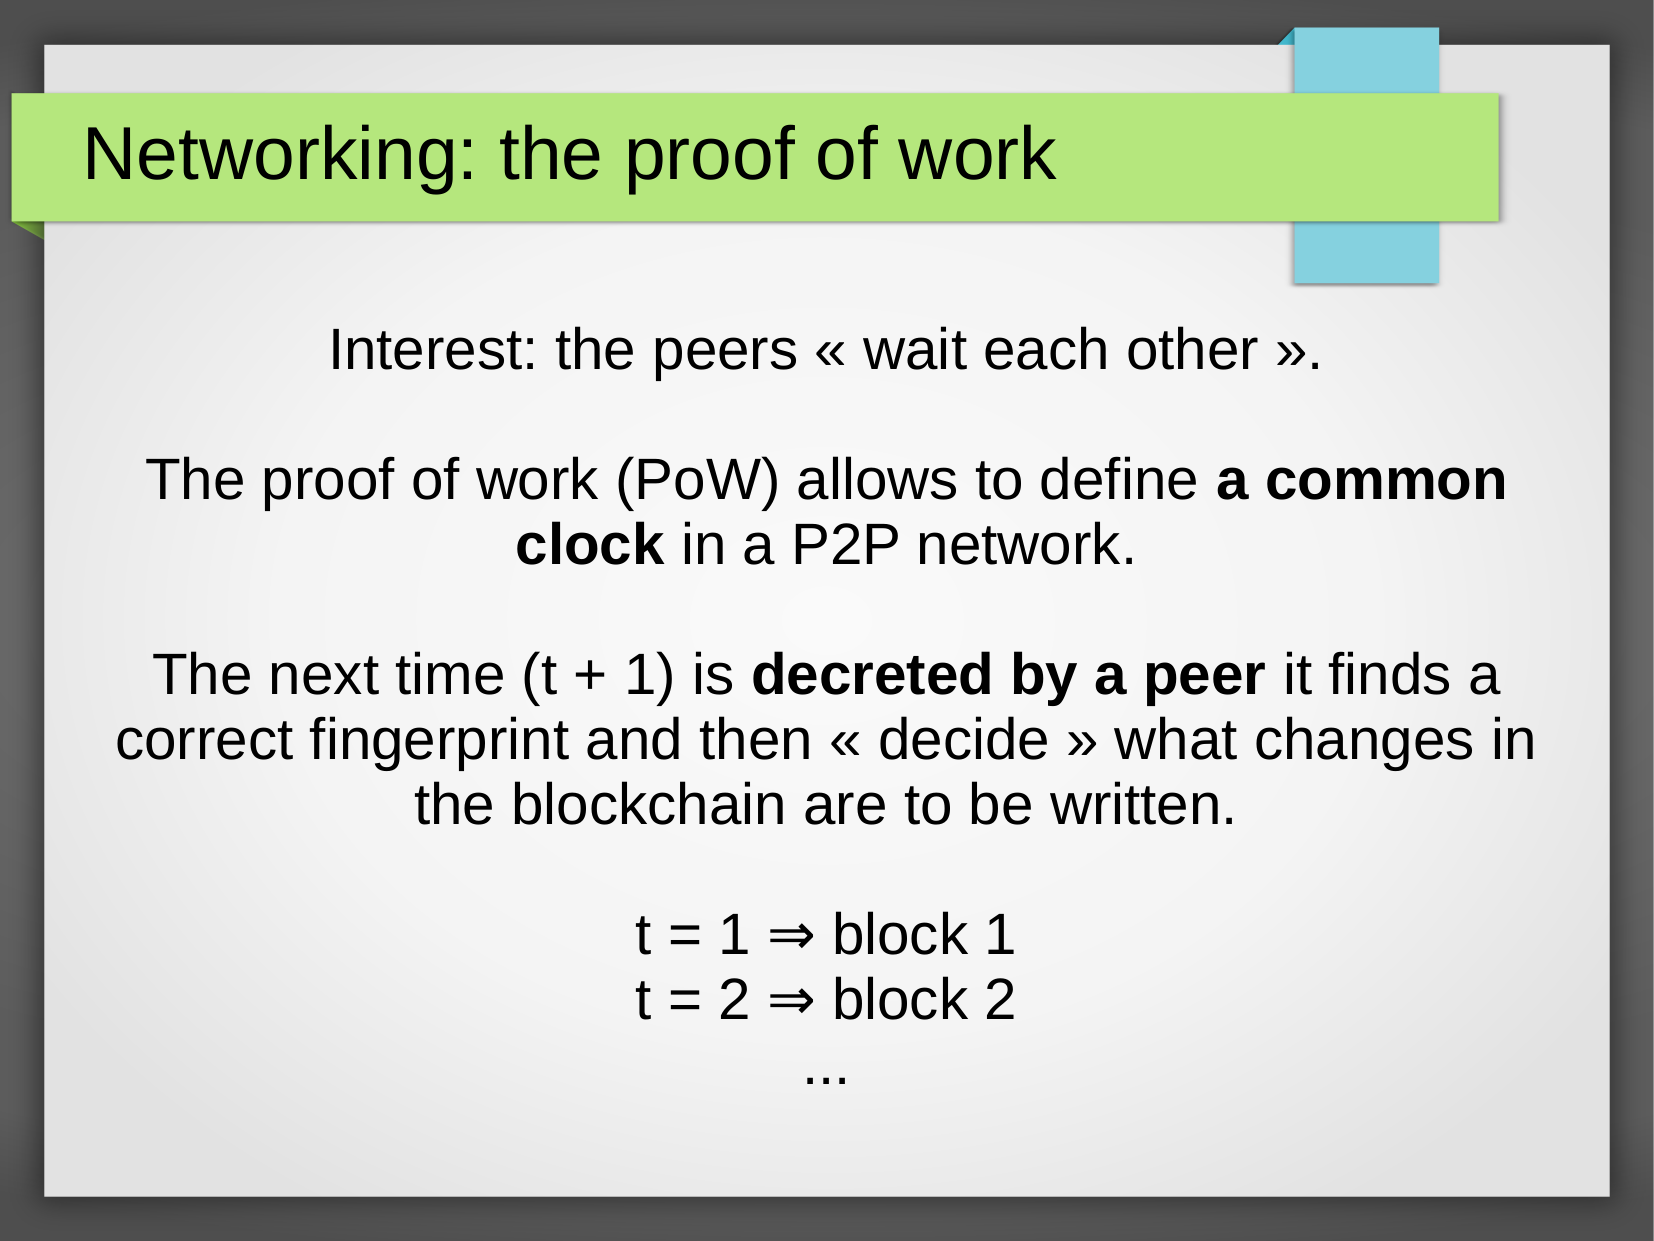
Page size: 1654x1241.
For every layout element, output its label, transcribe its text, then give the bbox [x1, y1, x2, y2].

title Networking: the proof of work [82, 94, 1501, 213]
picture [0, 0, 1654, 1241]
subtitle Interest: the peers « wait each other ». The proof of work (PoW) allows to define a common clock in a P2P network. The next time (t + 1) is decreted by a peer it finds a correct fingerprint and then « decide » what changes in the blockchain are to be written. t = 1 ⇒ block 1 t = 2 ⇒ block 2 ... [82, 259, 1571, 1155]
